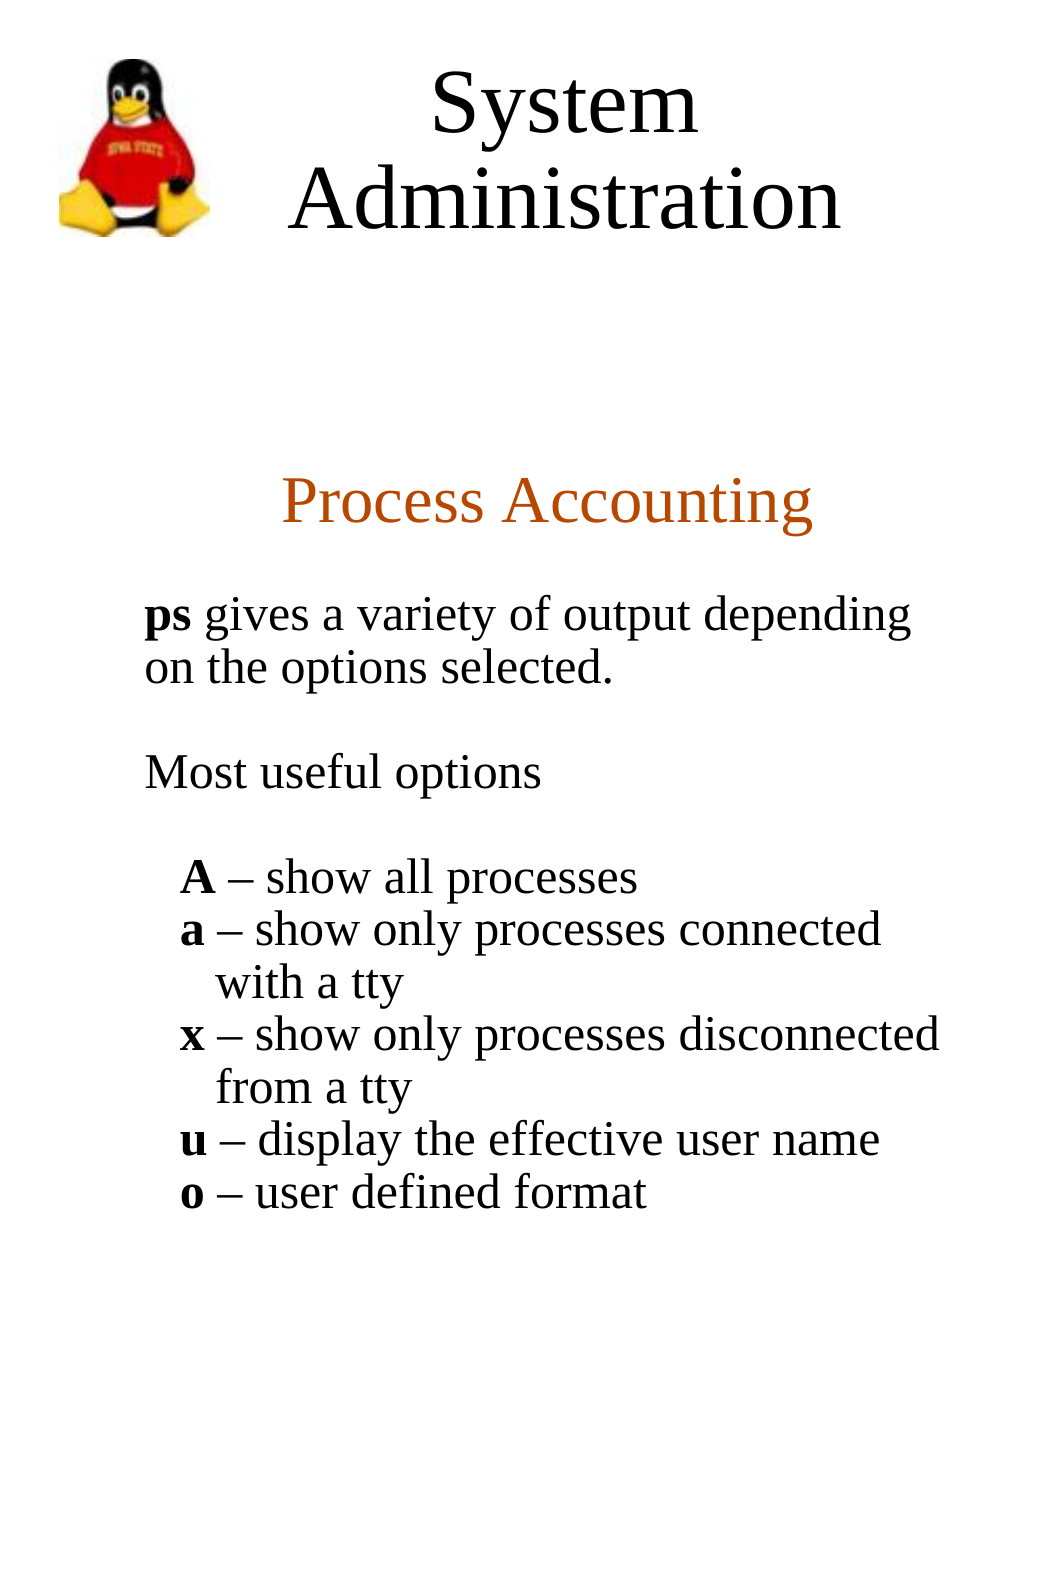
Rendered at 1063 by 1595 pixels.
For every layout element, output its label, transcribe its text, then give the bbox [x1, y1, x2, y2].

title System Administration [237, 28, 893, 237]
picture [59, 59, 210, 237]
subtitle Process Accounting ps gives a variety of output depending on the options selected. Most useful options A – show all processes a – show only processes connected with a tty x – show only processes disconnected from a tty u – display the effective user name o – user defined format [144, 237, 952, 1595]
